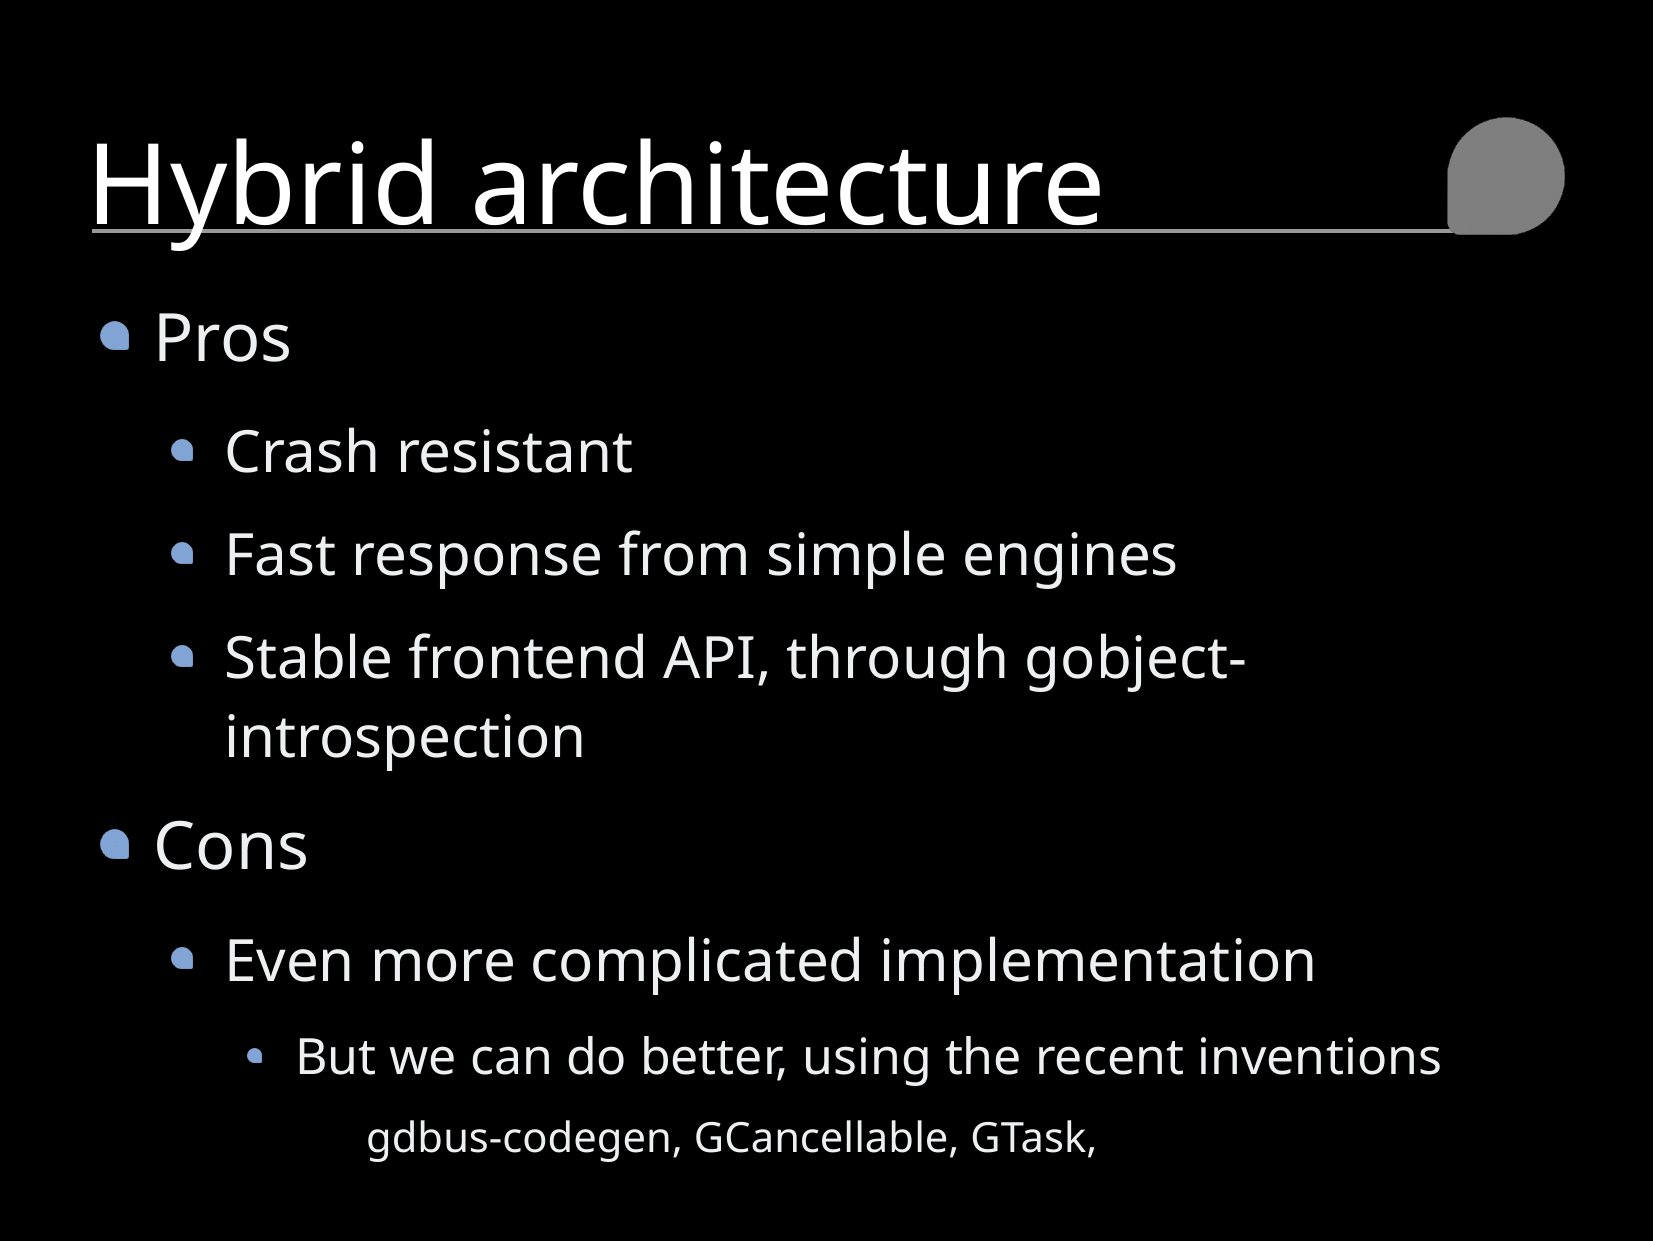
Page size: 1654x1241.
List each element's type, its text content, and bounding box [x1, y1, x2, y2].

list Pros Crash resistant Fast response from simple engines Stable frontend API, through gobject-introspection Cons Even more complicated implementation But we can do better, using the recent inventions gdbus-codegen, GCancellable, GTask, [82, 290, 1571, 1010]
picture [247, 1048, 262, 1063]
title Hybrid architecture [86, 112, 1575, 249]
